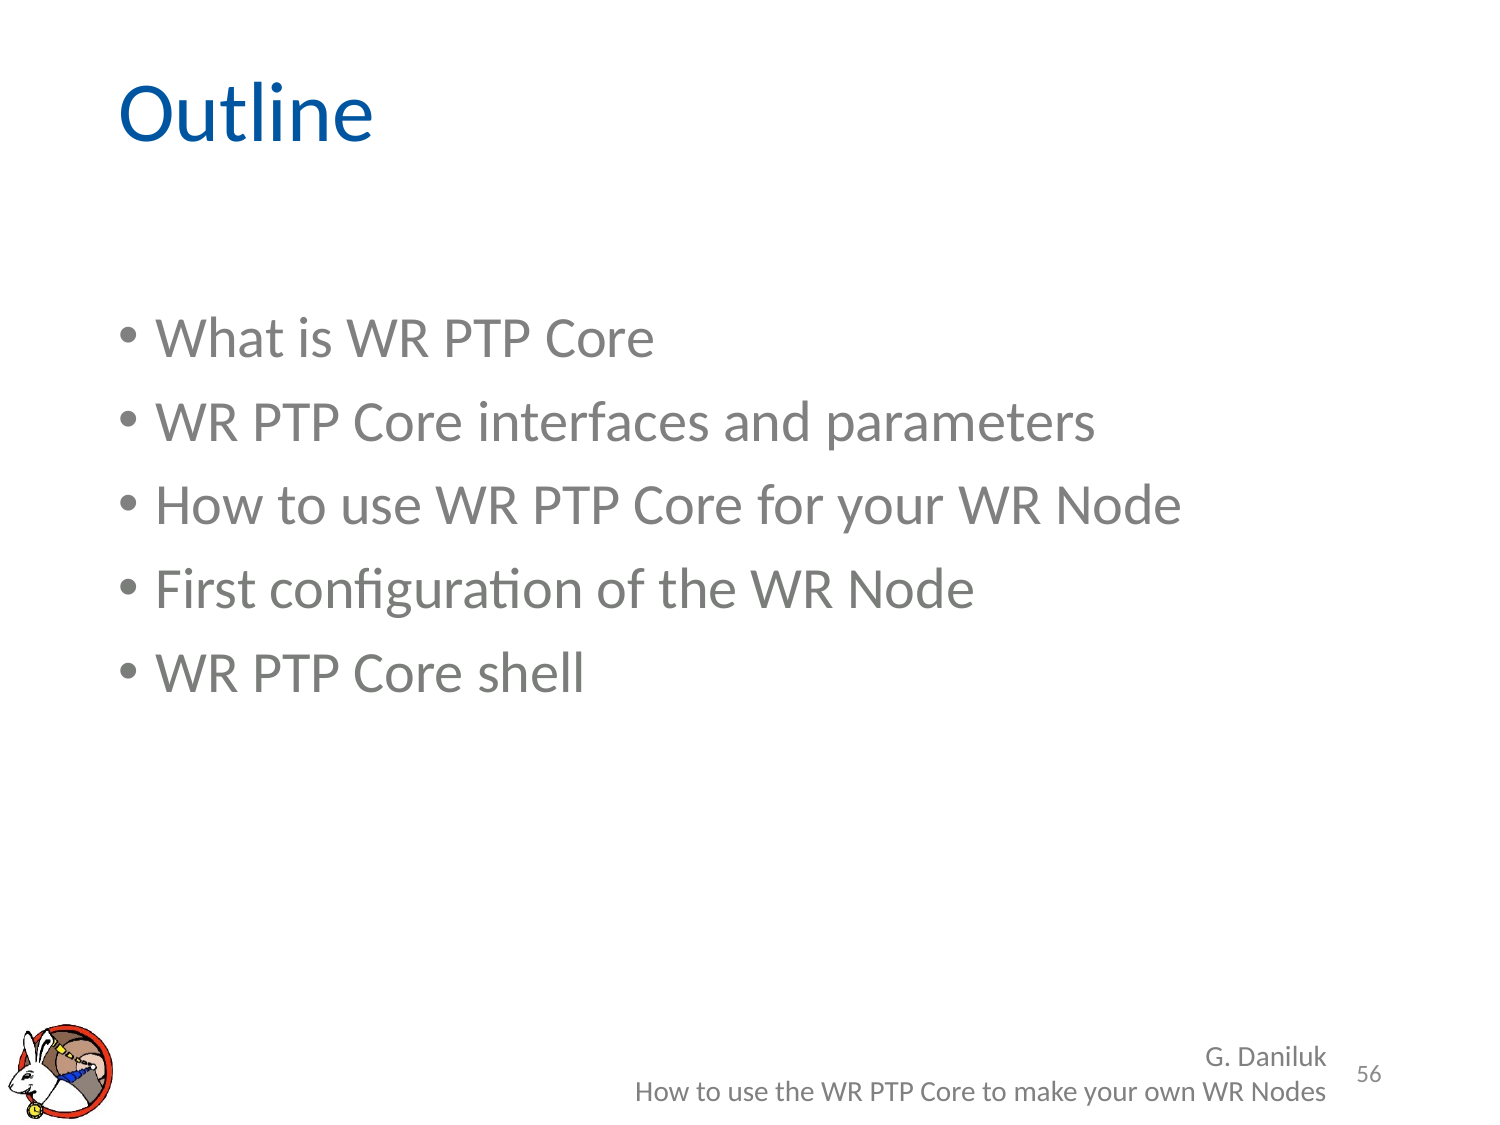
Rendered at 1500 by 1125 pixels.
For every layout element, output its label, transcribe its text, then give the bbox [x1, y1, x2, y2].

picture [7, 1024, 113, 1121]
text_box G. Daniluk How to use the WR PTP Core to make your own WR Nodes [112, 1029, 1342, 1115]
list What is WR PTP Core WR PTP Core interfaces and parameters How to use WR PTP Core for your WR Node First configuration of the WR Node WR PTP Core shell [103, 299, 1397, 1014]
slide_number <number> [1342, 1042, 1397, 1103]
title Outline [103, 59, 1397, 169]
